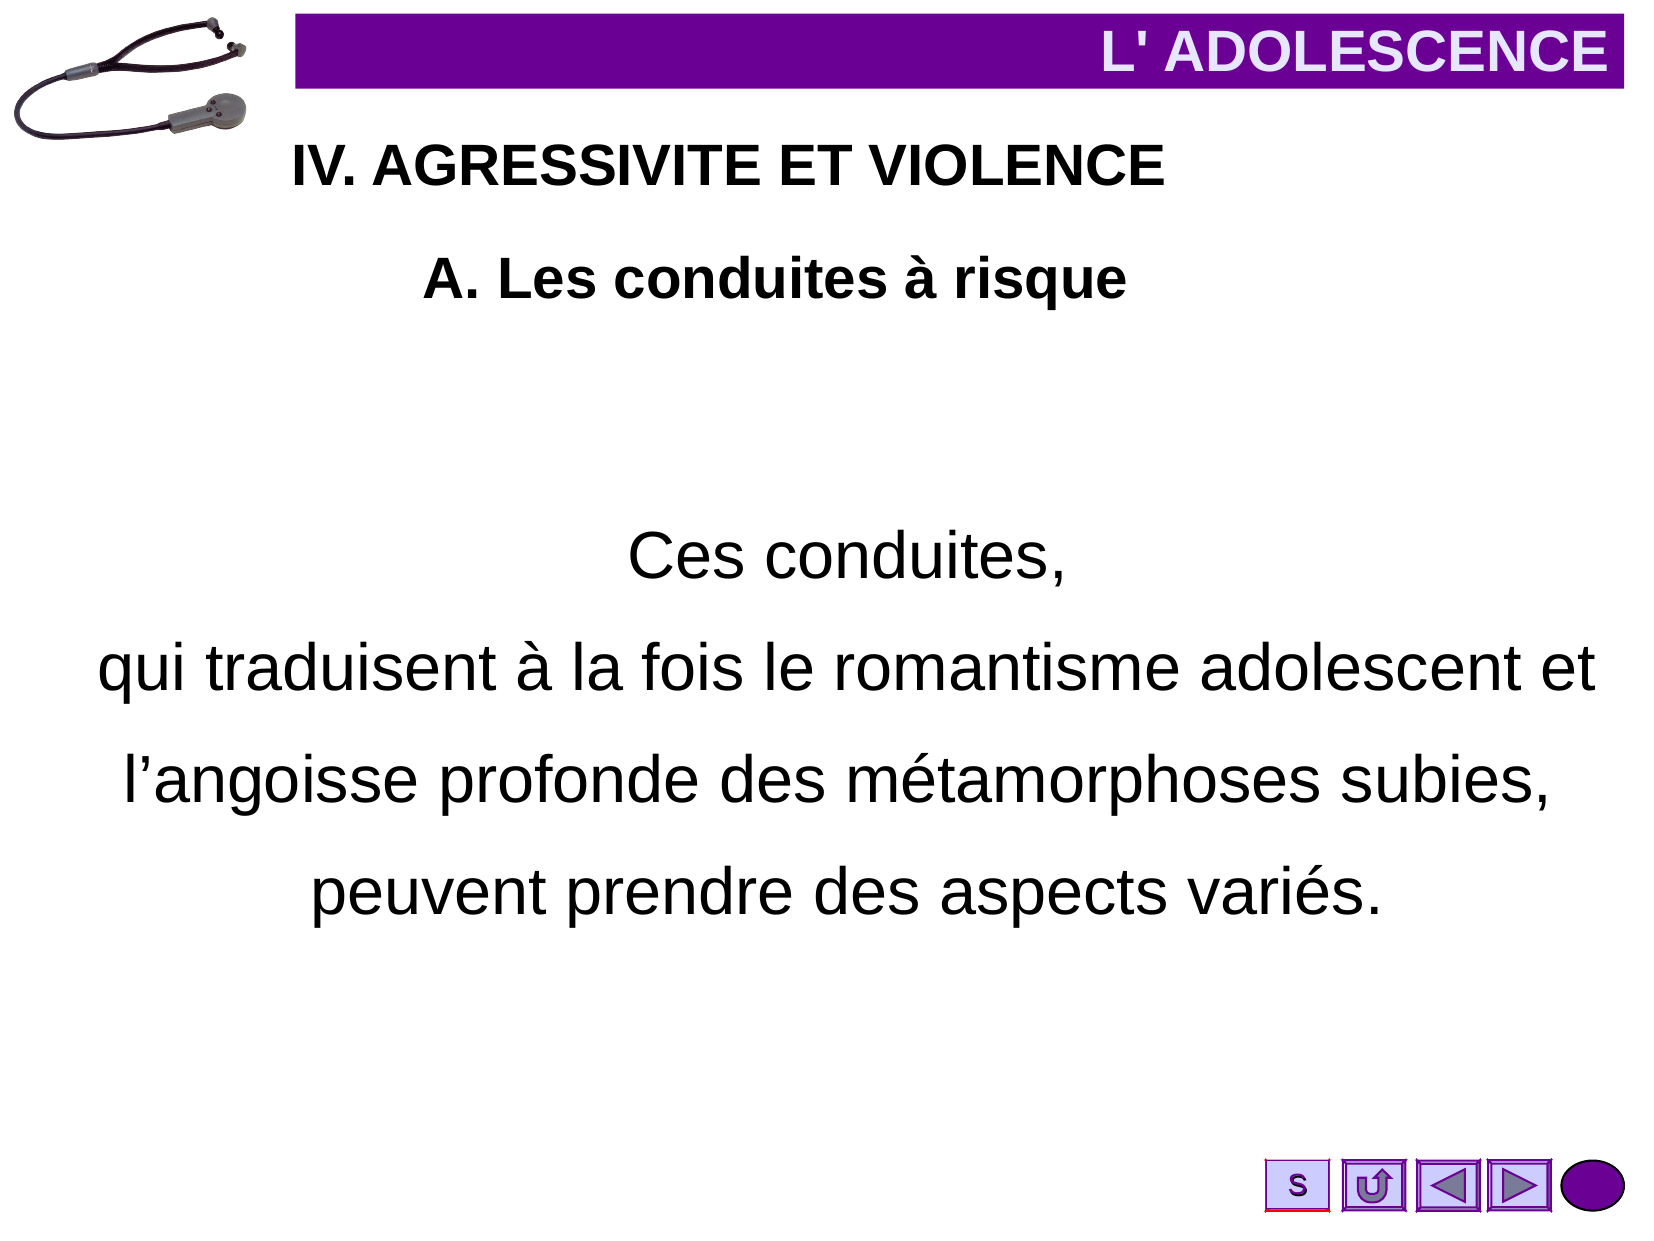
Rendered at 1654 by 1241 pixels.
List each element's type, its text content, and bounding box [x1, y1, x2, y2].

text_box [1561, 1160, 1625, 1211]
text_box Ces conduites, qui traduisent à la fois le romantisme adolescent et l’angoisse profonde des métamorphoses subies, peuvent prendre des aspects variés. [88, 295, 1607, 1114]
text_box A. Les conduites à risque [422, 231, 1388, 295]
text_box IV. AGRESSIVITE ET VIOLENCE [276, 125, 1182, 207]
text_box L' ADOLESCENCE [295, 13, 1625, 89]
picture [8, 8, 260, 153]
